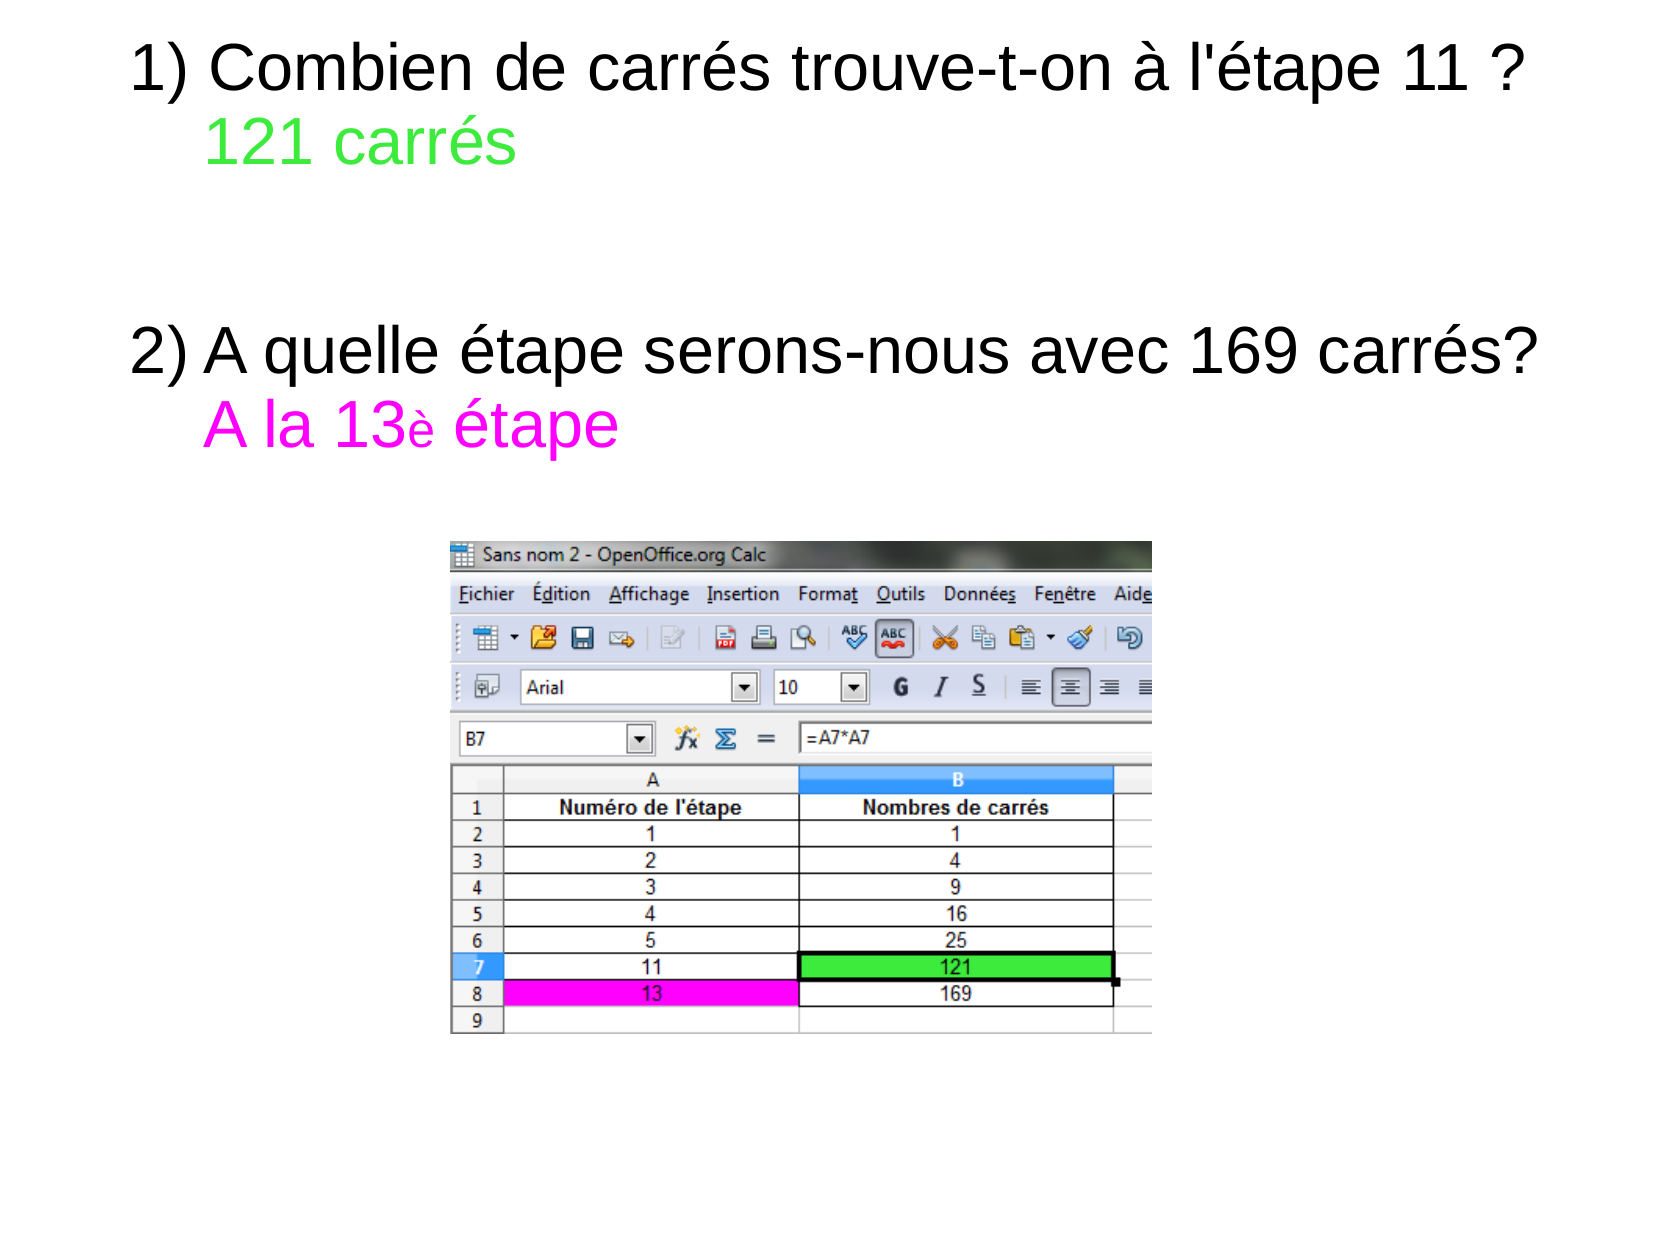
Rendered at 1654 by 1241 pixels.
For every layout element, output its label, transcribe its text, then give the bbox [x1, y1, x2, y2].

list 1) Combien de carrés trouve-t-on à l'étape 11 ? 121 carrés 2) A quelle étape serons-nous avec 169 carrés? A la 13è étape [59, 29, 1548, 848]
picture [450, 541, 1152, 1034]
